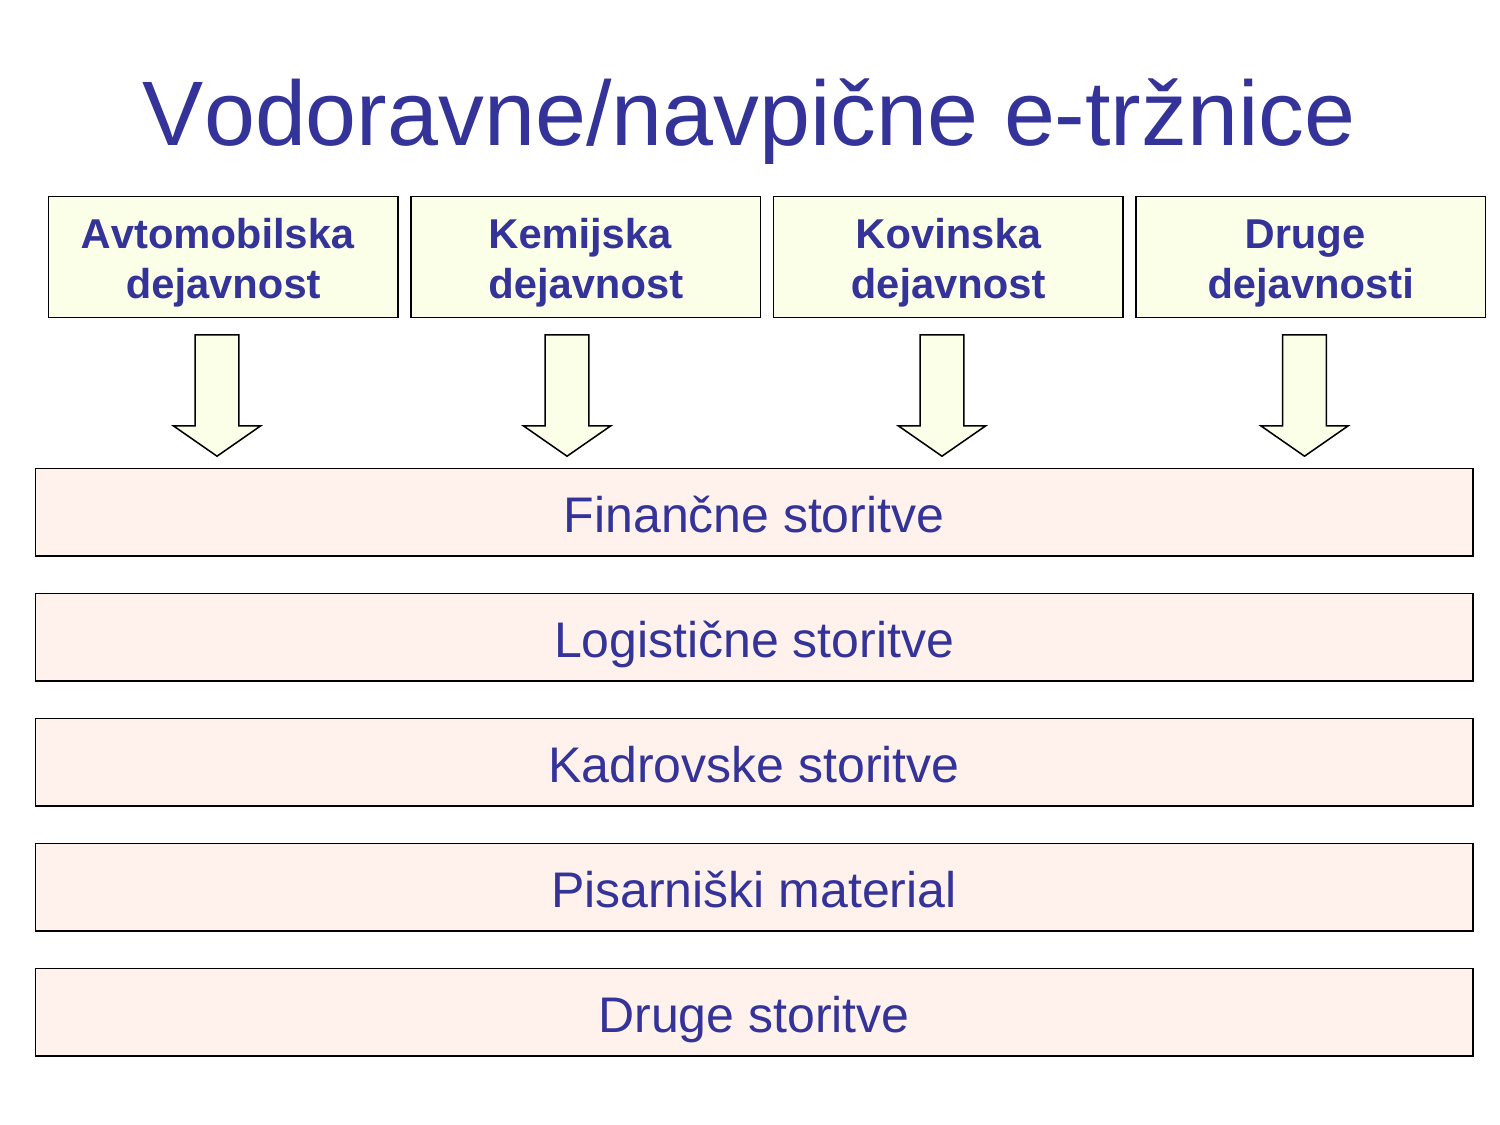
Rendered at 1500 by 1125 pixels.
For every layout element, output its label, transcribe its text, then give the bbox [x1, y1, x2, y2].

title Vodoravne/navpične e-tržnice [75, 45, 1426, 173]
text_box Kadrovske storitve [35, 718, 1473, 806]
text_box [898, 334, 986, 457]
text_box [523, 334, 611, 457]
text_box Kemijska dejavnost [411, 196, 761, 318]
text_box [173, 334, 261, 457]
text_box Kovinska dejavnost [773, 196, 1123, 318]
text_box Finančne storitve [35, 468, 1473, 557]
text_box Avtomobilska dejavnost [48, 196, 398, 318]
text_box Pisarniški material [35, 843, 1473, 932]
text_box [1260, 334, 1349, 457]
text_box Logistične storitve [35, 593, 1473, 681]
text_box Druge dejavnosti [1136, 196, 1486, 318]
text_box Druge storitve [35, 968, 1473, 1056]
